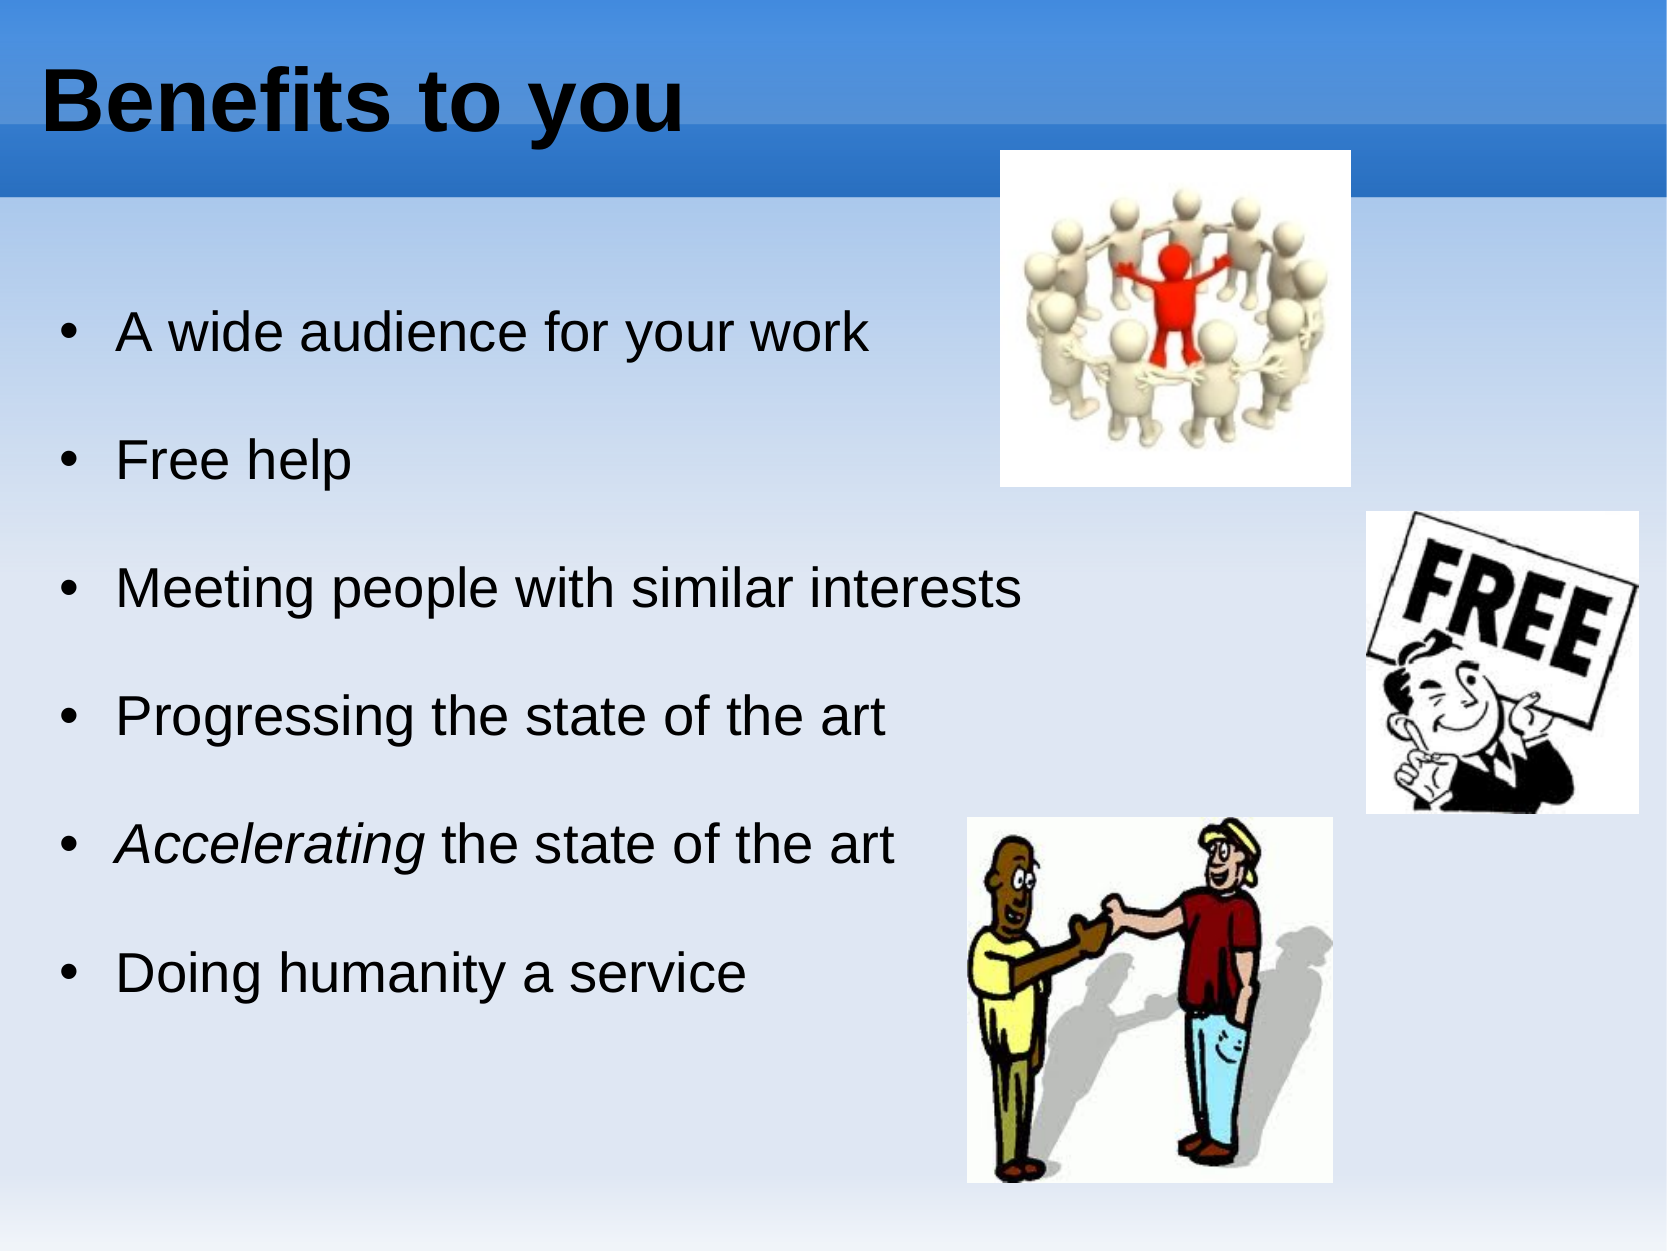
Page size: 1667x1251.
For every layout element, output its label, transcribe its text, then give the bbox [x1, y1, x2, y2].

picture [0, 0, 1667, 1251]
list A wide audience for your work Free help Meeting people with similar interests Progressing the state of the art Accelerating the state of the art Doing humanity a service [40, 300, 1627, 1201]
title Benefits to you [40, 50, 1627, 201]
